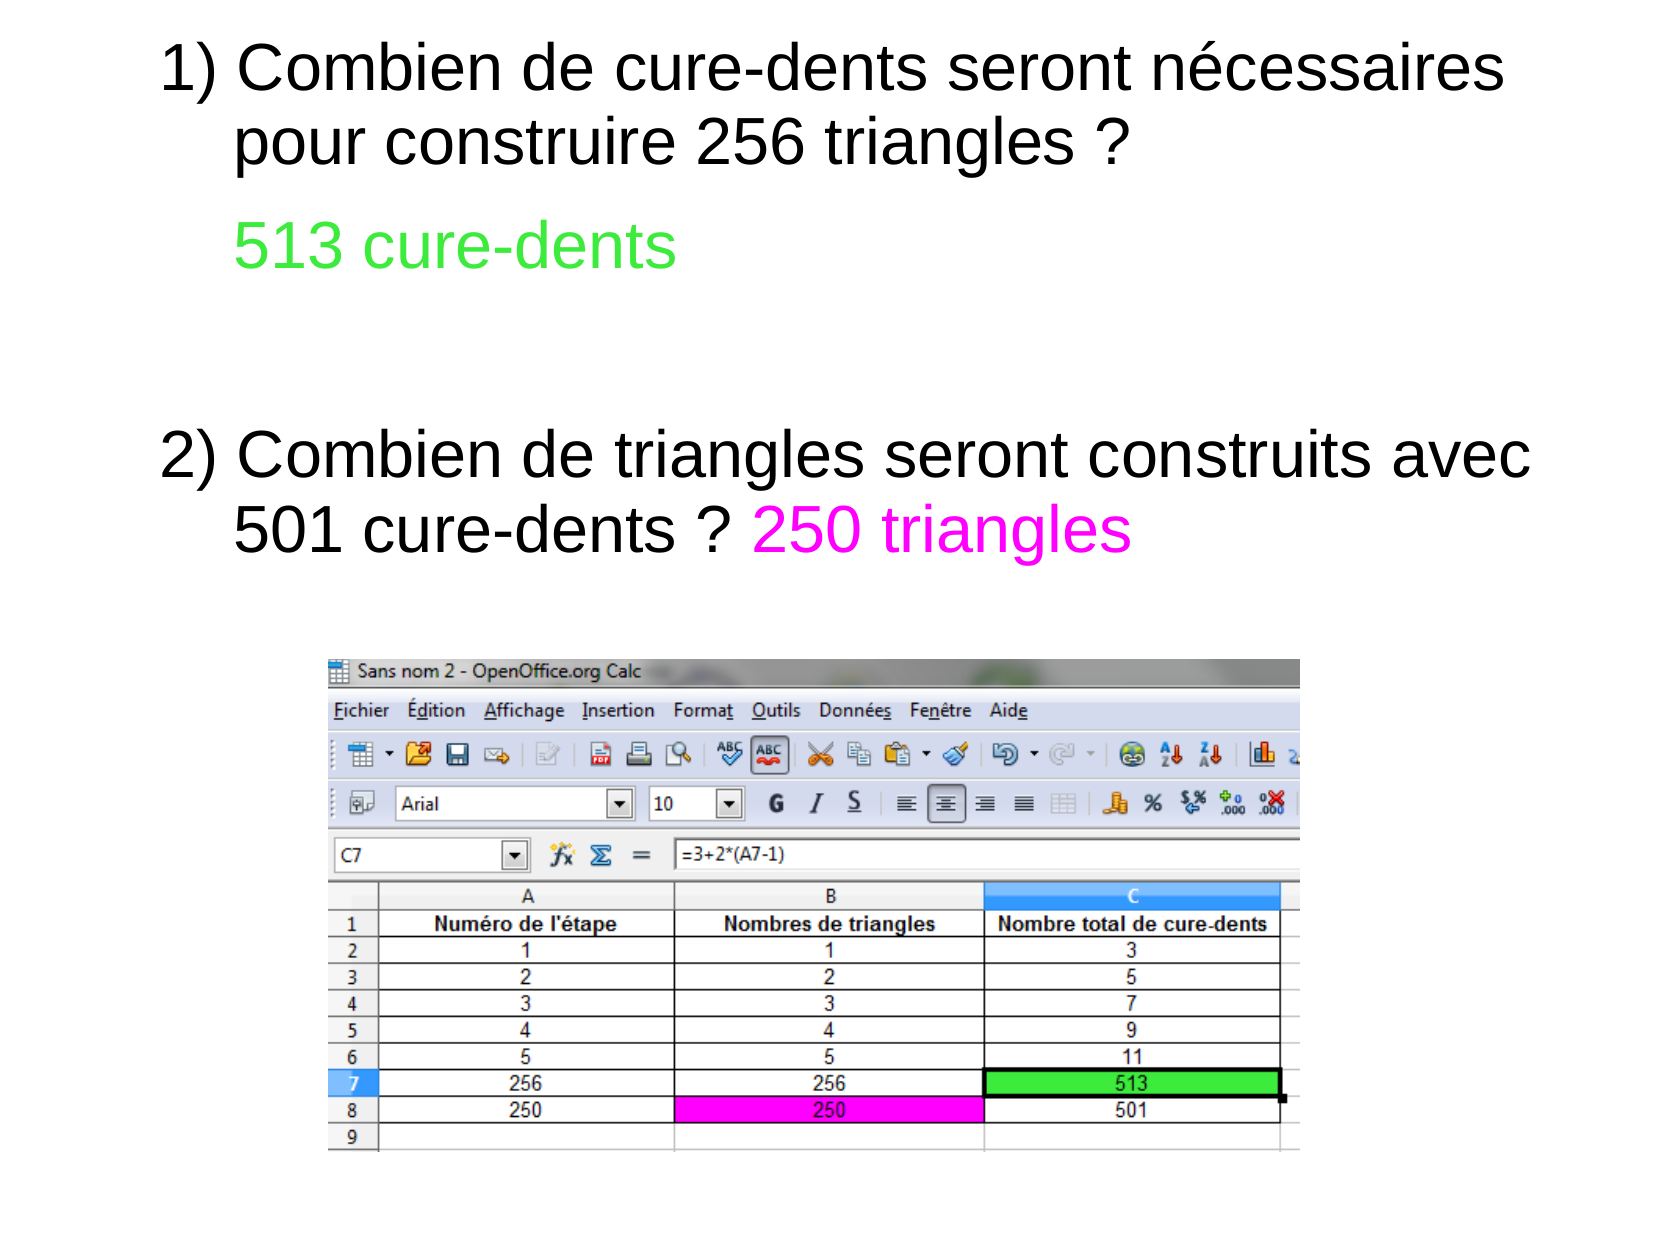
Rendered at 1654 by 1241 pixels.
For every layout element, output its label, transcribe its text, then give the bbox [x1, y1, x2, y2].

picture [328, 659, 1300, 1152]
list 1) Combien de cure-dents seront nécessaires pour construire 256 triangles ? 513 cure-dents 2) Combien de triangles seront construits avec 501 cure-dents ? 250 triangles [88, 29, 1577, 848]
